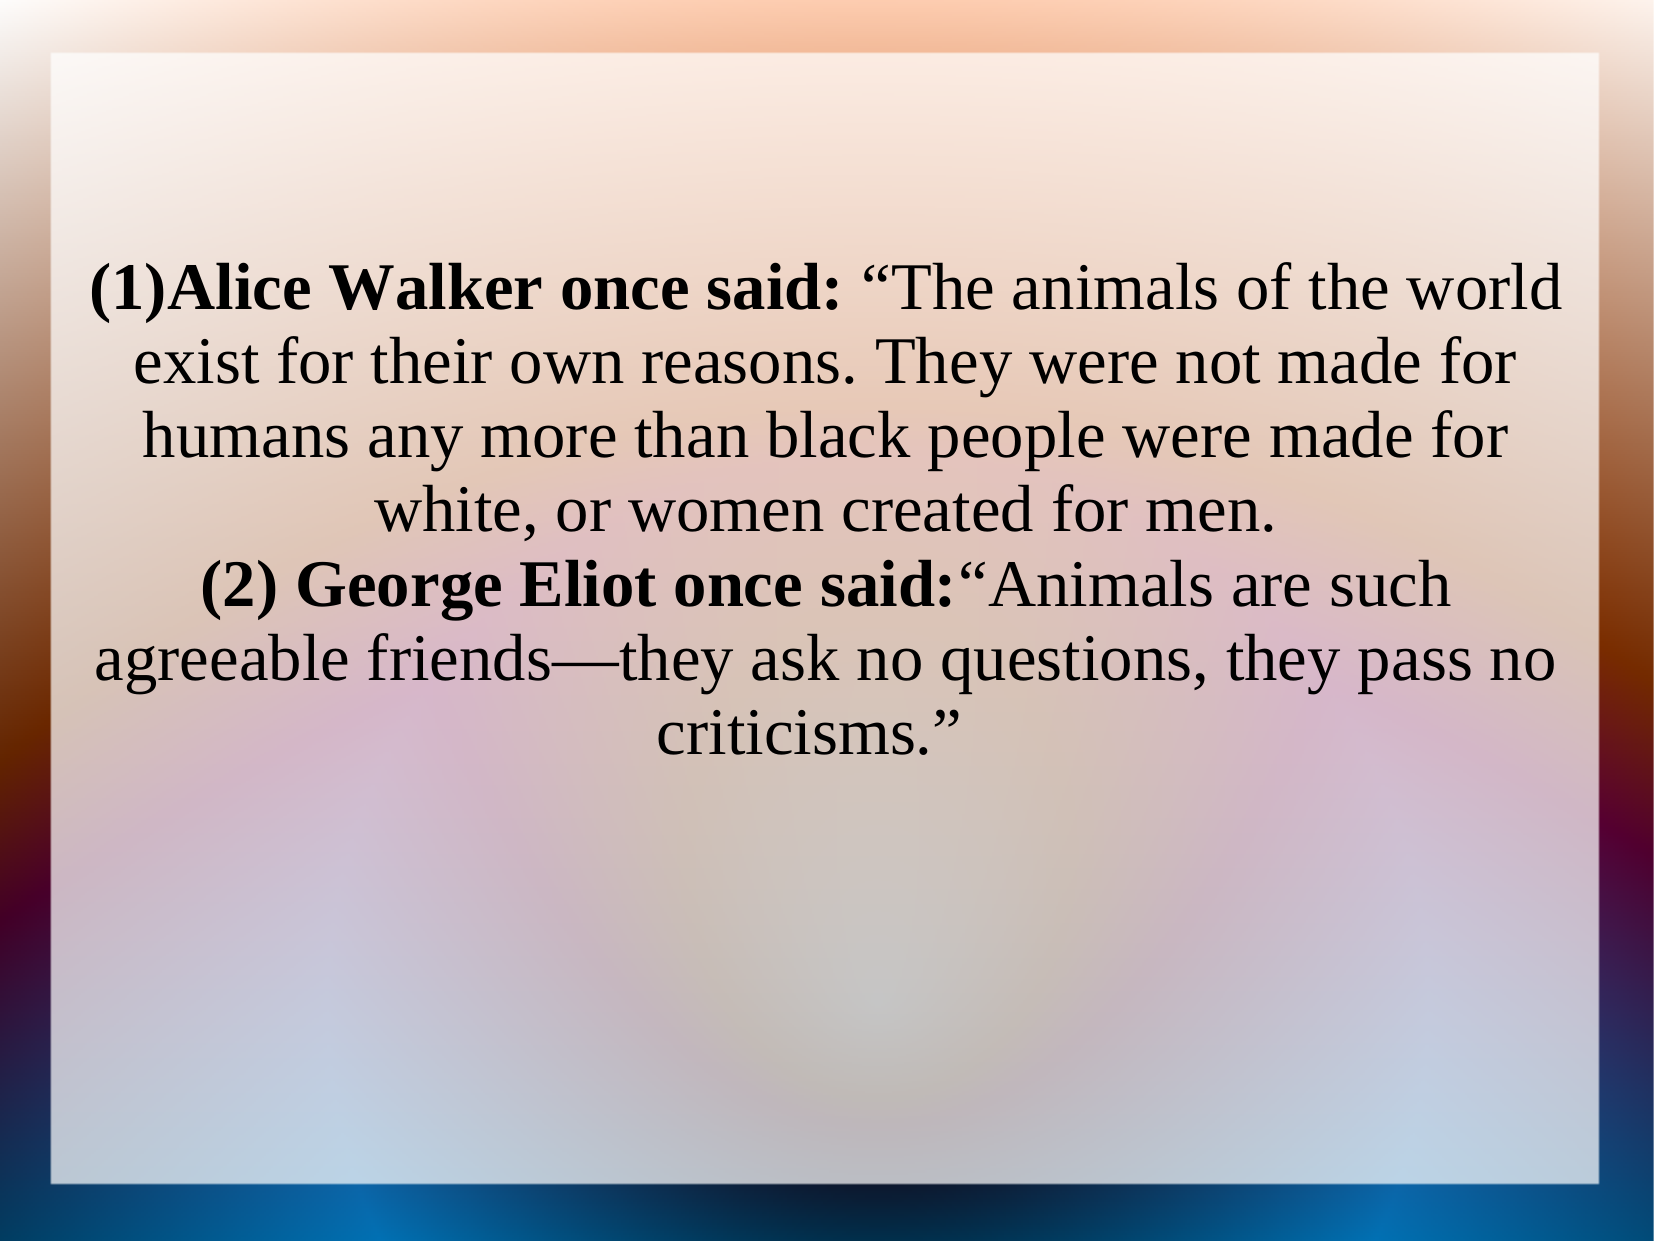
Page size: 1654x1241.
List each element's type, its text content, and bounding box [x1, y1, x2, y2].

subtitle Alice Walker once said: “The animals of the world exist for their own reasons. They were not made for humans any more than black people were made for white, or women created for men. George Eliot once said:“Animals are such agreeable friends―they ask no questions, they pass no criticisms.” [82, 94, 1571, 1073]
picture [0, 0, 1654, 1241]
